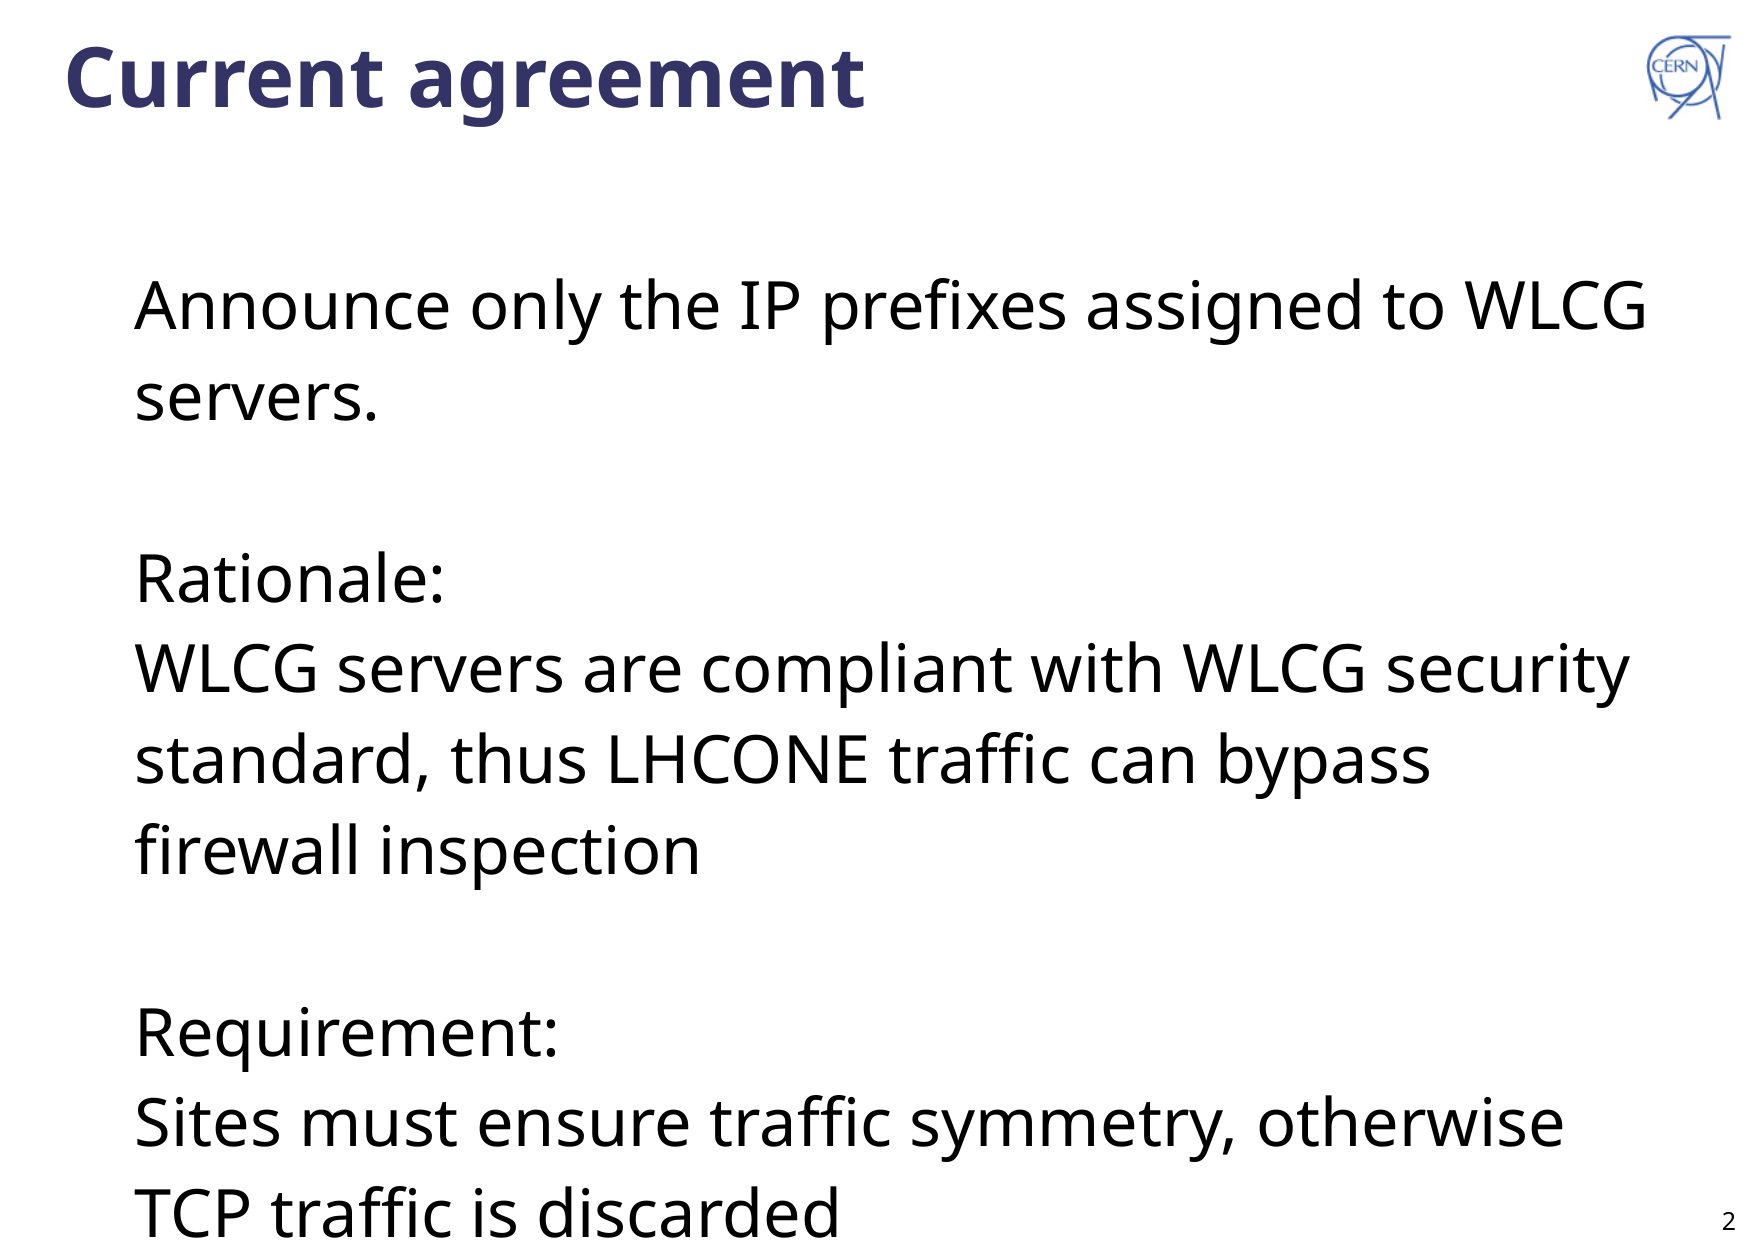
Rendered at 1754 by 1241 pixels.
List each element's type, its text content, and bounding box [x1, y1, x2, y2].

picture [1646, 34, 1732, 120]
text_box Announce only the IP prefixes assigned to WLCG servers. Rationale: WLCG servers are compliant with WLCG security standard, thus LHCONE traffic can bypass firewall inspection Requirement: Sites must ensure traffic symmetry, otherwise TCP traffic is discarded [120, 251, 1677, 1152]
title Current agreement [63, 0, 1621, 166]
